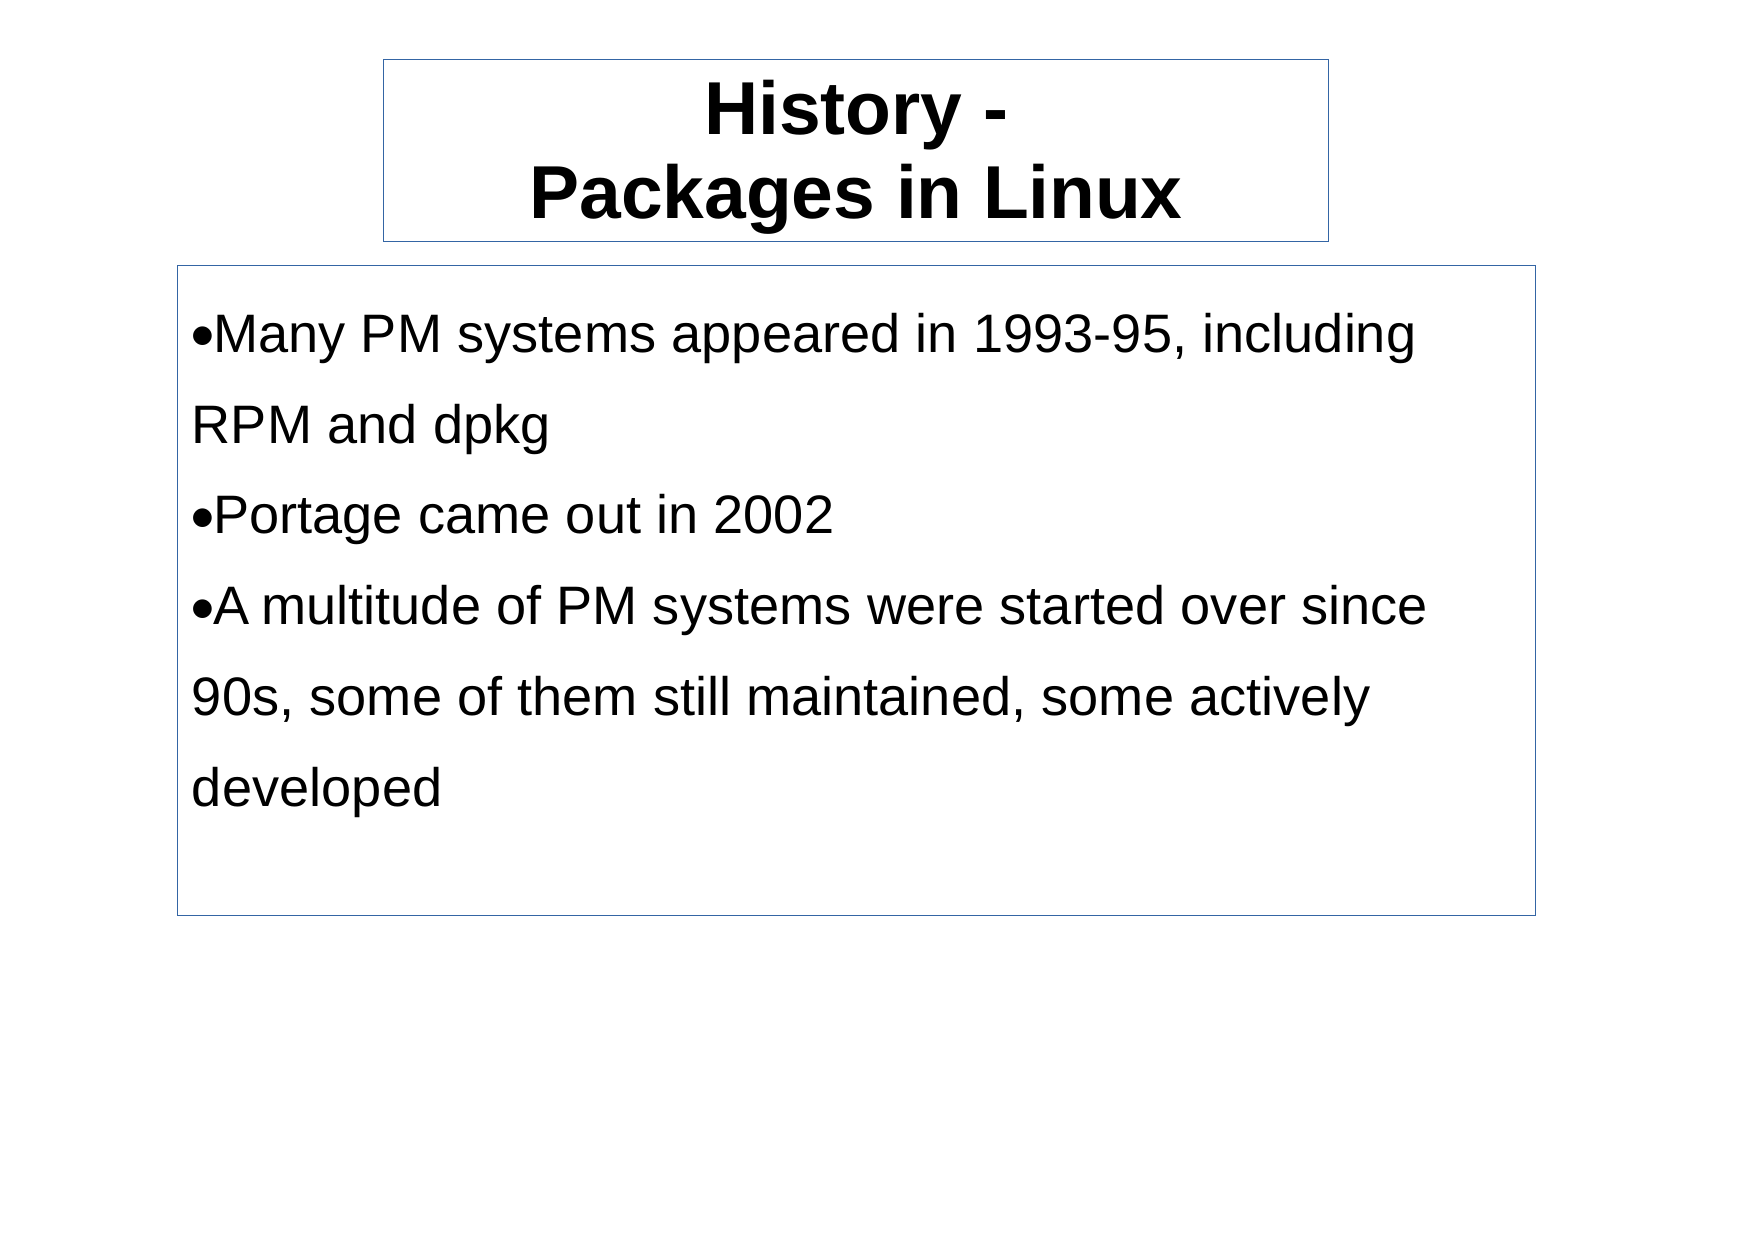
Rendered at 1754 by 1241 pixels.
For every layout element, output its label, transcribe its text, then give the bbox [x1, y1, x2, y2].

text_box History - Packages in Linux [383, 59, 1329, 232]
text_box Many PM systems appeared in 1993-95, including RPM and dpkg Portage came out in 2002 A multitude of PM systems were started over since 90s, some of them still maintained, some actively developed [177, 265, 1536, 916]
